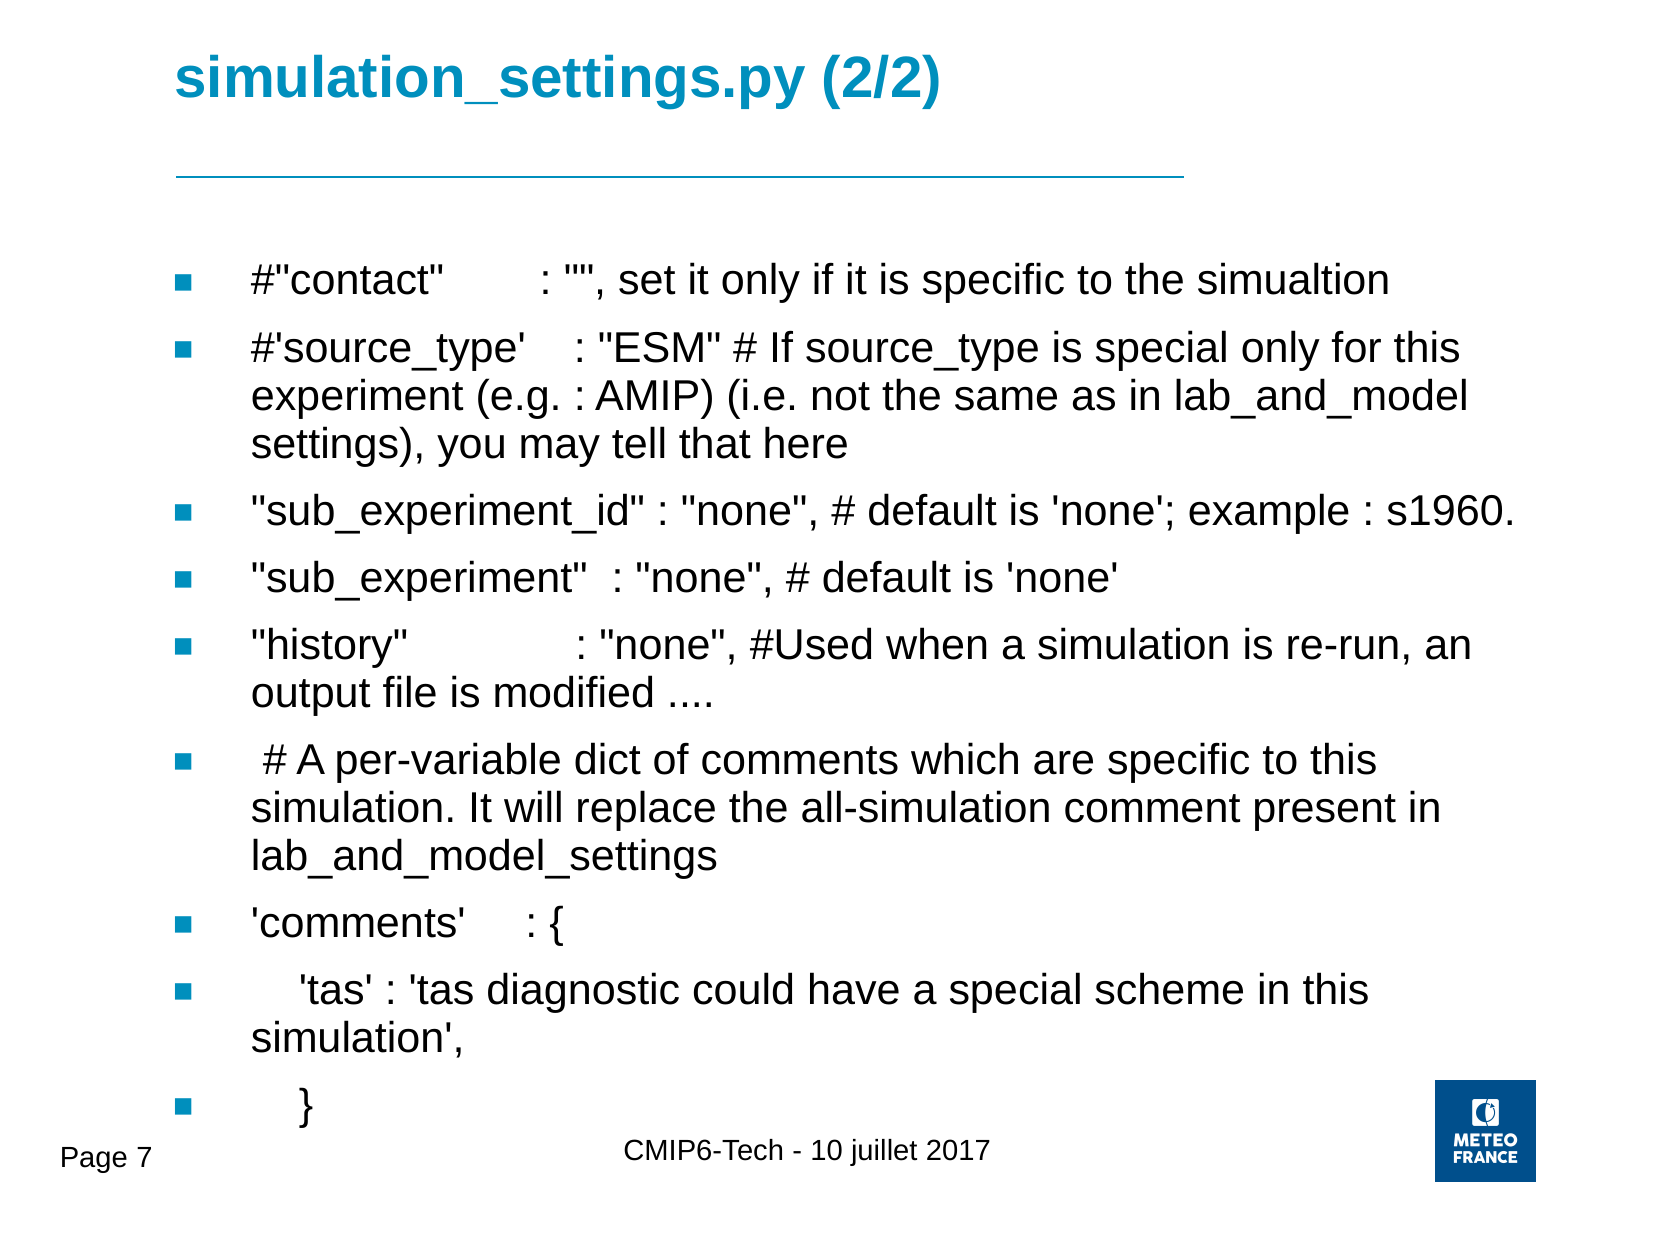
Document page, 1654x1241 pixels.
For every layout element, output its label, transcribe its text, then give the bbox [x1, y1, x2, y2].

title simulation_settings.py (2/2) [174, 0, 1654, 156]
picture [1435, 1134, 1536, 1182]
list #"contact" : "", set it only if it is specific to the simualtion #'source_type' : "ESM" # If source_type is special only for this experiment (e.g. : AMIP) (i.e. not the same as in lab_and_model settings), you may tell that here "sub_experiment_id" : "none", # default is 'none'; example : s1960. "sub_experiment" : "none", # default is 'none' "history" : "none", #Used when a simulation is re-run, an output file is modified .... # A per-variable dict of comments which are specific to this simulation. It will replace the all-simulation comment present in lab_and_model_settings 'comments' : { 'tas' : 'tas diagnostic could have a special scheme in this simulation', } [156, 256, 1571, 1134]
